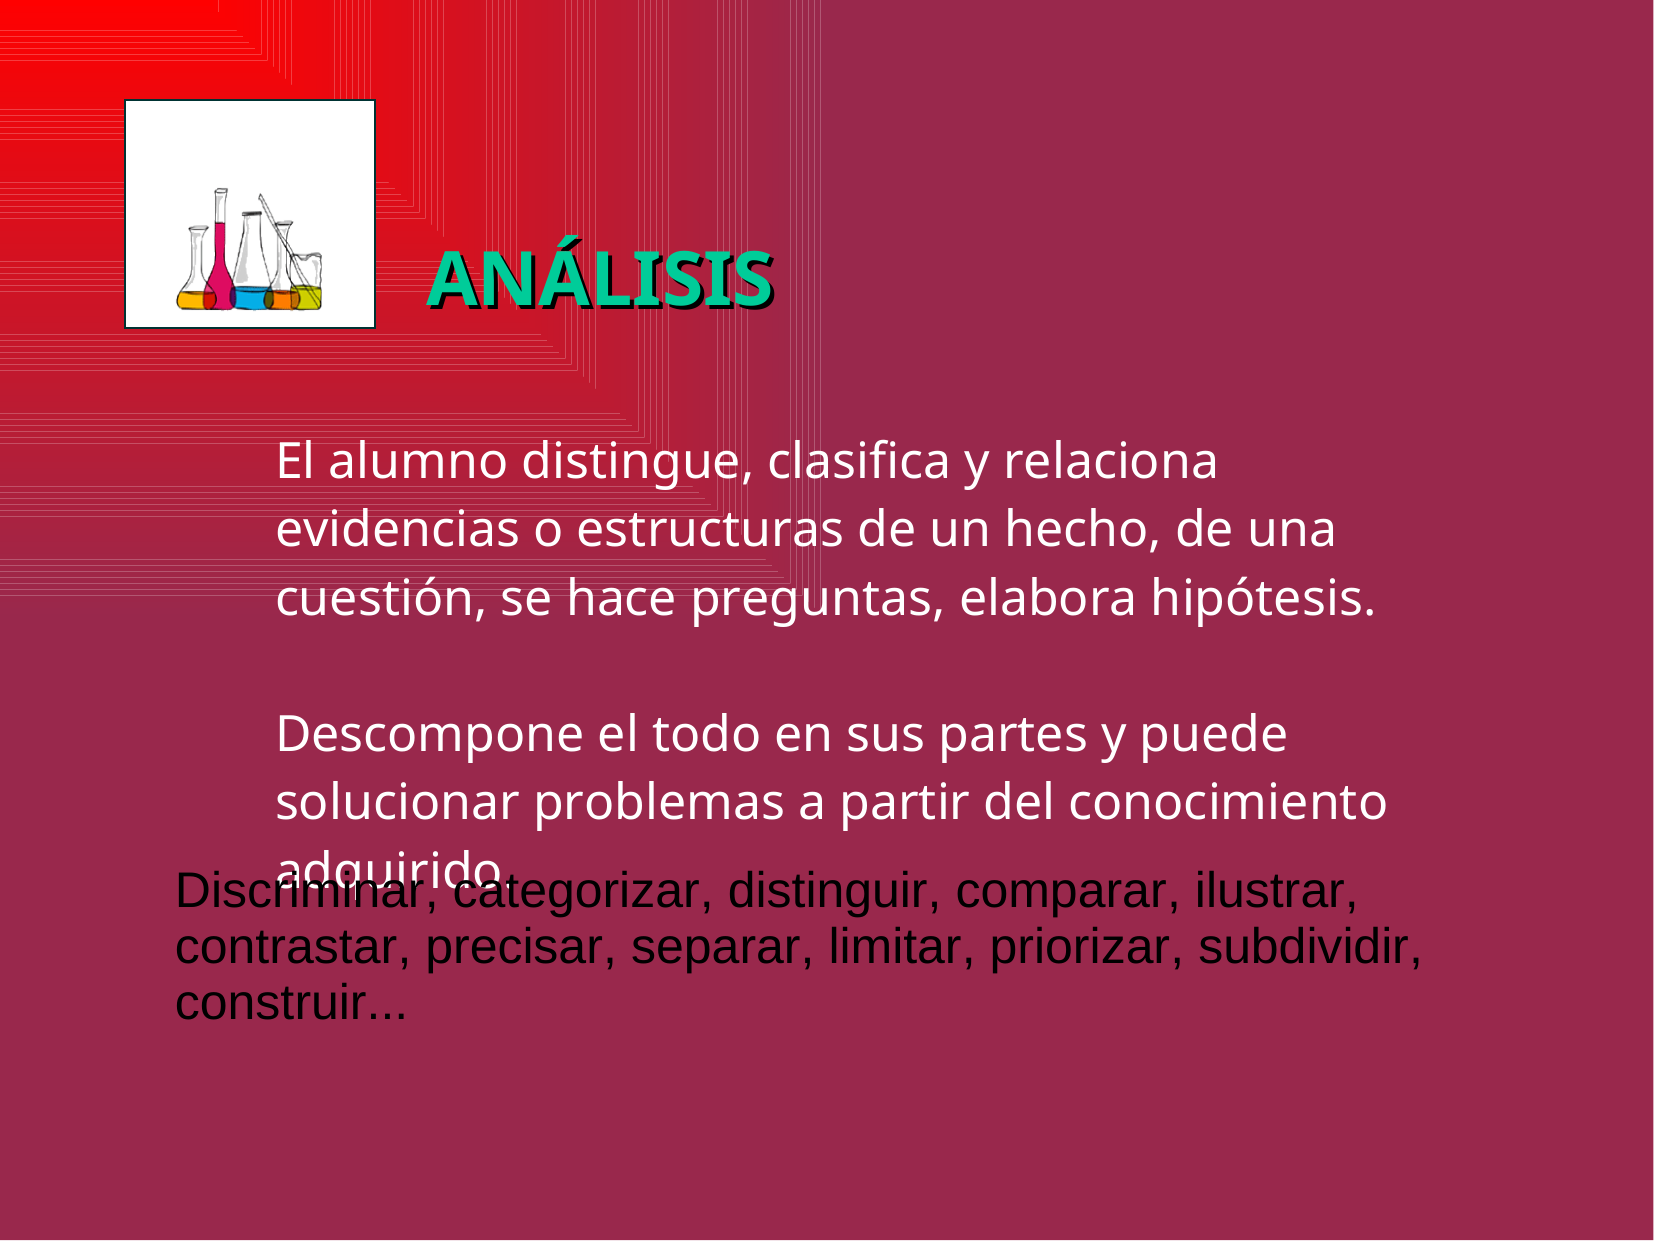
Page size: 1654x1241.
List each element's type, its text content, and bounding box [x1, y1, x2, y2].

text_box ANÁLISIS [362, 224, 838, 334]
text_box Discriminar, categorizar, distinguir, comparar, ilustrar, contrastar, precisar, separar, limitar, priorizar, subdividir, construir... [174, 862, 1438, 1037]
text_box El alumno distingue, clasifica y relaciona evidencias o estructuras de un hecho, de una cuestión, se hace preguntas, elabora hipótesis. Descompone el todo en sus partes y puede solucionar problemas a partir del conocimiento adquirido. [275, 424, 1476, 910]
picture [150, 112, 356, 318]
text_box [124, 99, 375, 329]
